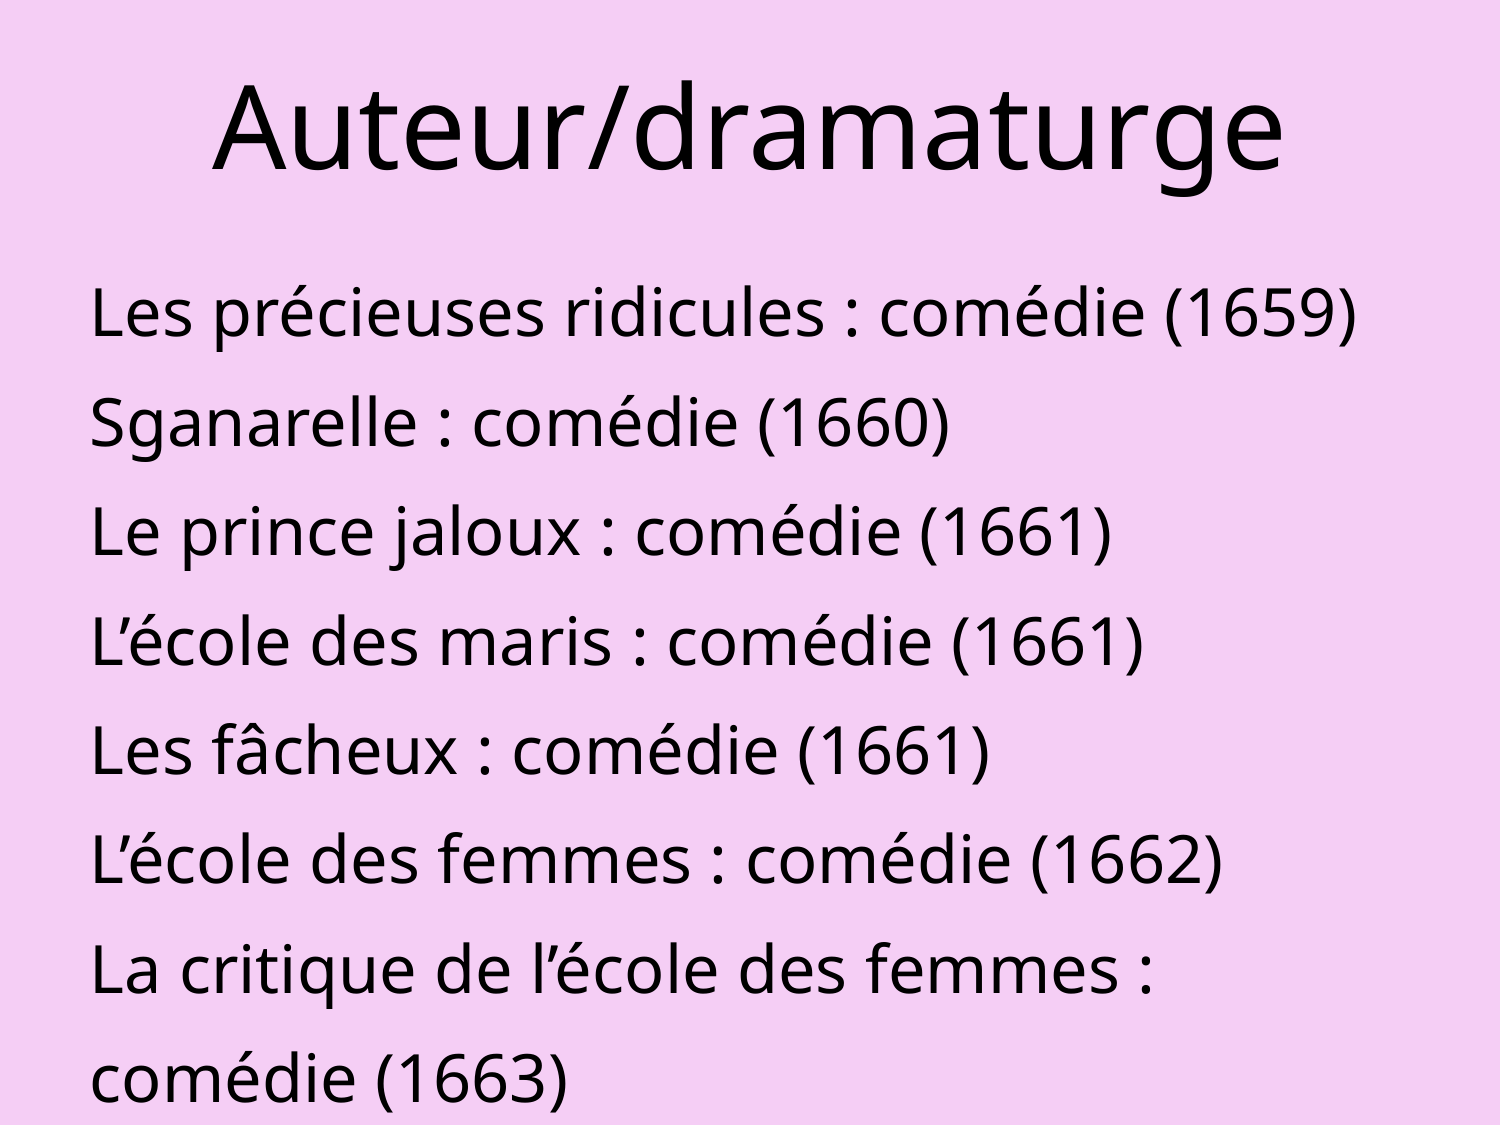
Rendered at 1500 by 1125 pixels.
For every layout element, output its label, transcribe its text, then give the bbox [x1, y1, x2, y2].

title Auteur/dramaturge [75, 45, 1425, 233]
list Les précieuses ridicules : comédie (1659) Sganarelle : comédie (1660) Le prince jaloux : comédie (1661) L’école des maris : comédie (1661) Les fâcheux : comédie (1661) L’école des femmes : comédie (1662) La critique de l’école des femmes : comédie (1663) L’impromptu de Versailles : comédie (1663) Le mariage forcé : comédie (1664) La princesse d’Elide : comédie (1664) Tartruffe : comédie (1664) [75, 262, 1425, 1125]
